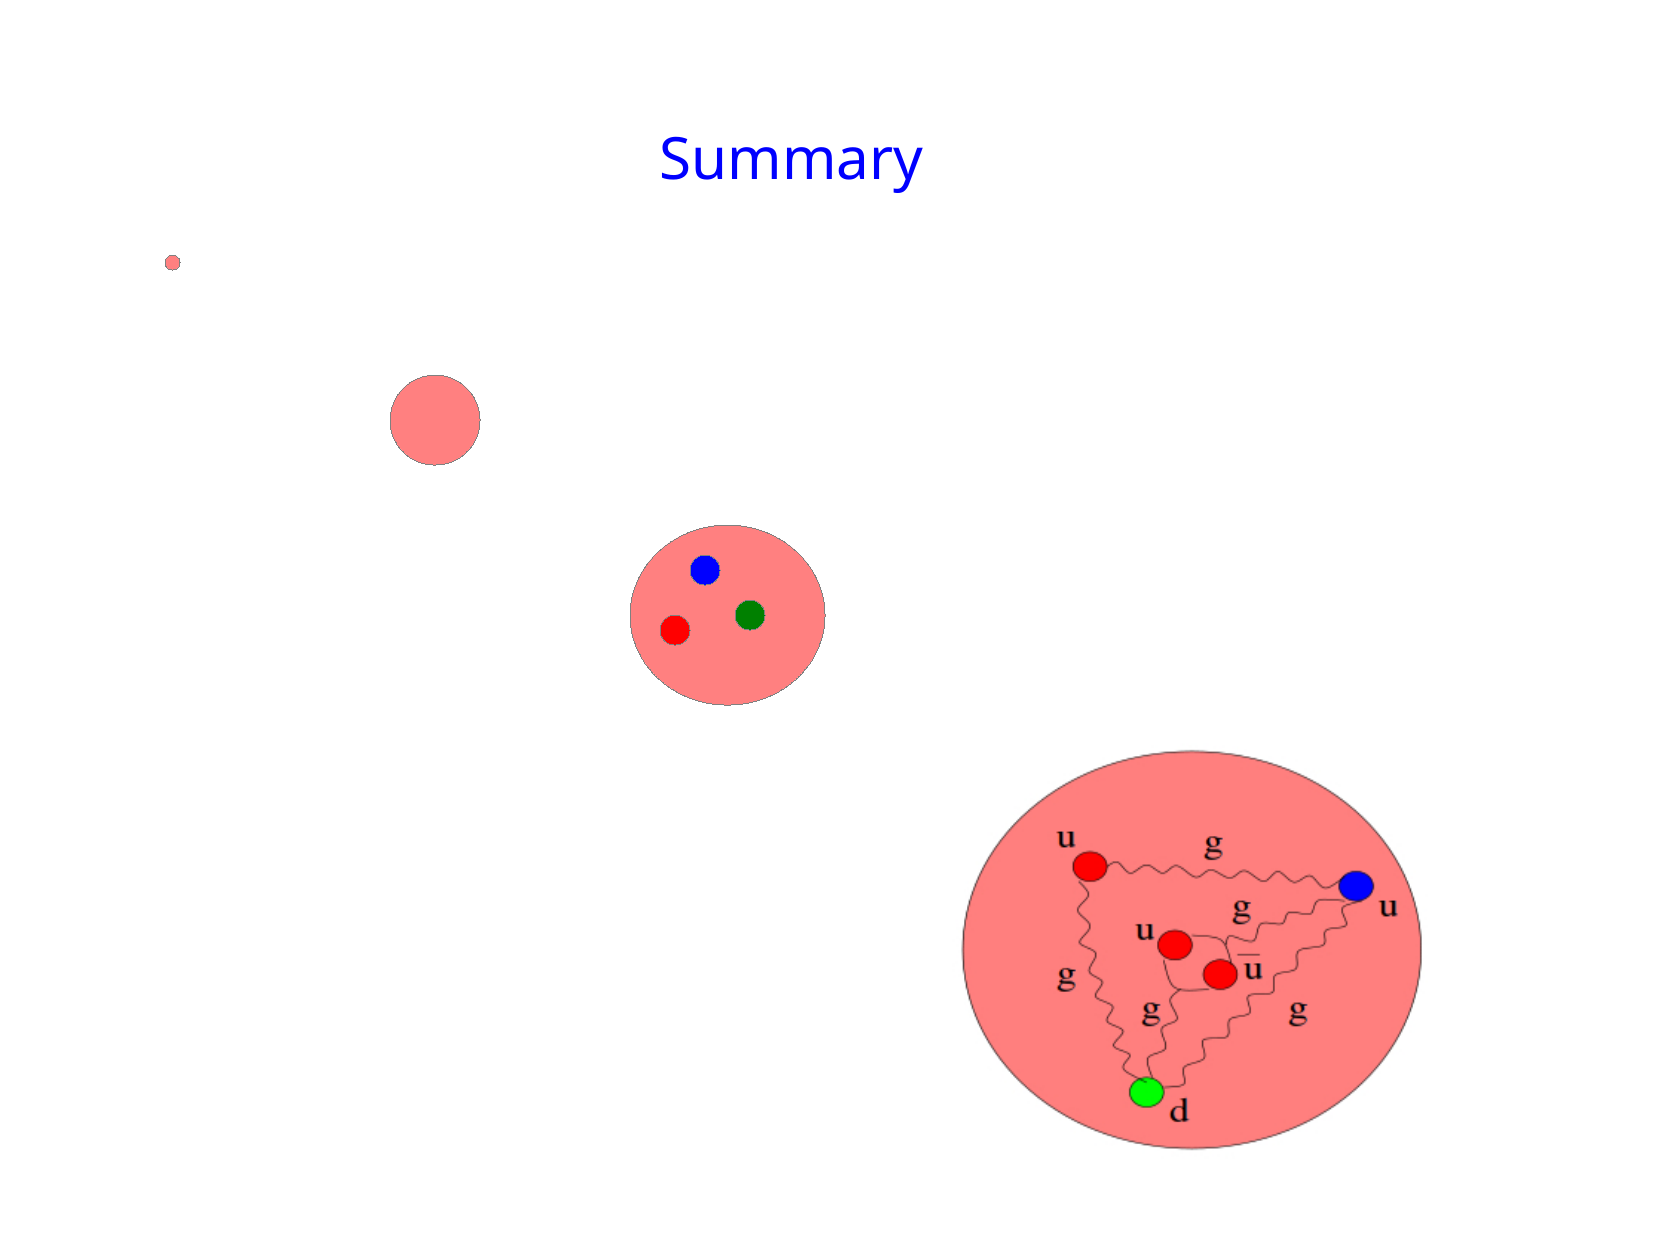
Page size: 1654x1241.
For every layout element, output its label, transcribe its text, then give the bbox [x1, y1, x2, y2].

text_box [630, 525, 826, 706]
text_box Summary [645, 120, 924, 200]
text_box [165, 255, 181, 271]
picture [917, 719, 1456, 1166]
text_box [390, 375, 481, 466]
